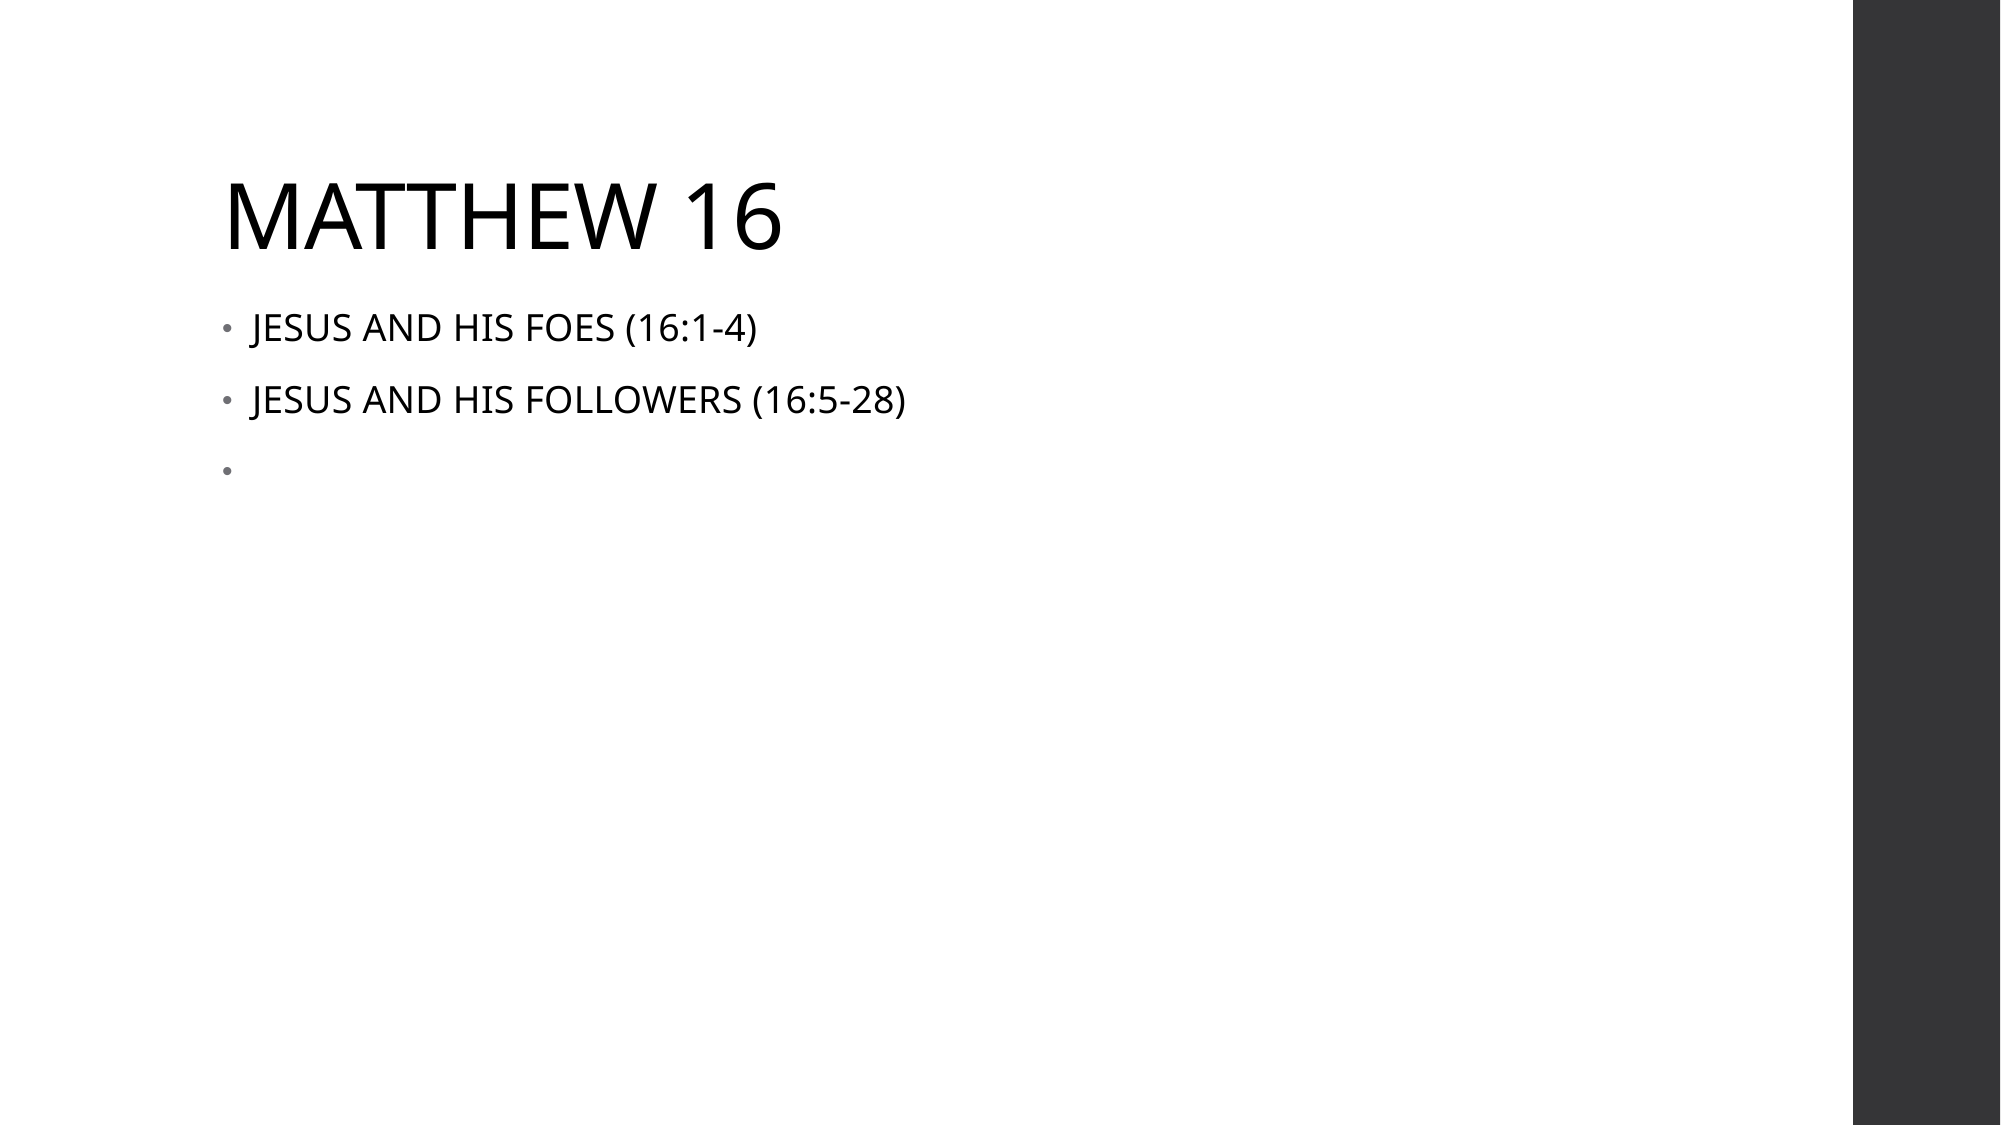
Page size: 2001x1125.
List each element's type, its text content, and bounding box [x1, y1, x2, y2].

list JESUS AND HIS FOES (16:1-4) JESUS AND HIS FOLLOWERS (16:5-28) [206, 299, 1617, 1014]
title MATTHEW 16 [206, 60, 1797, 278]
